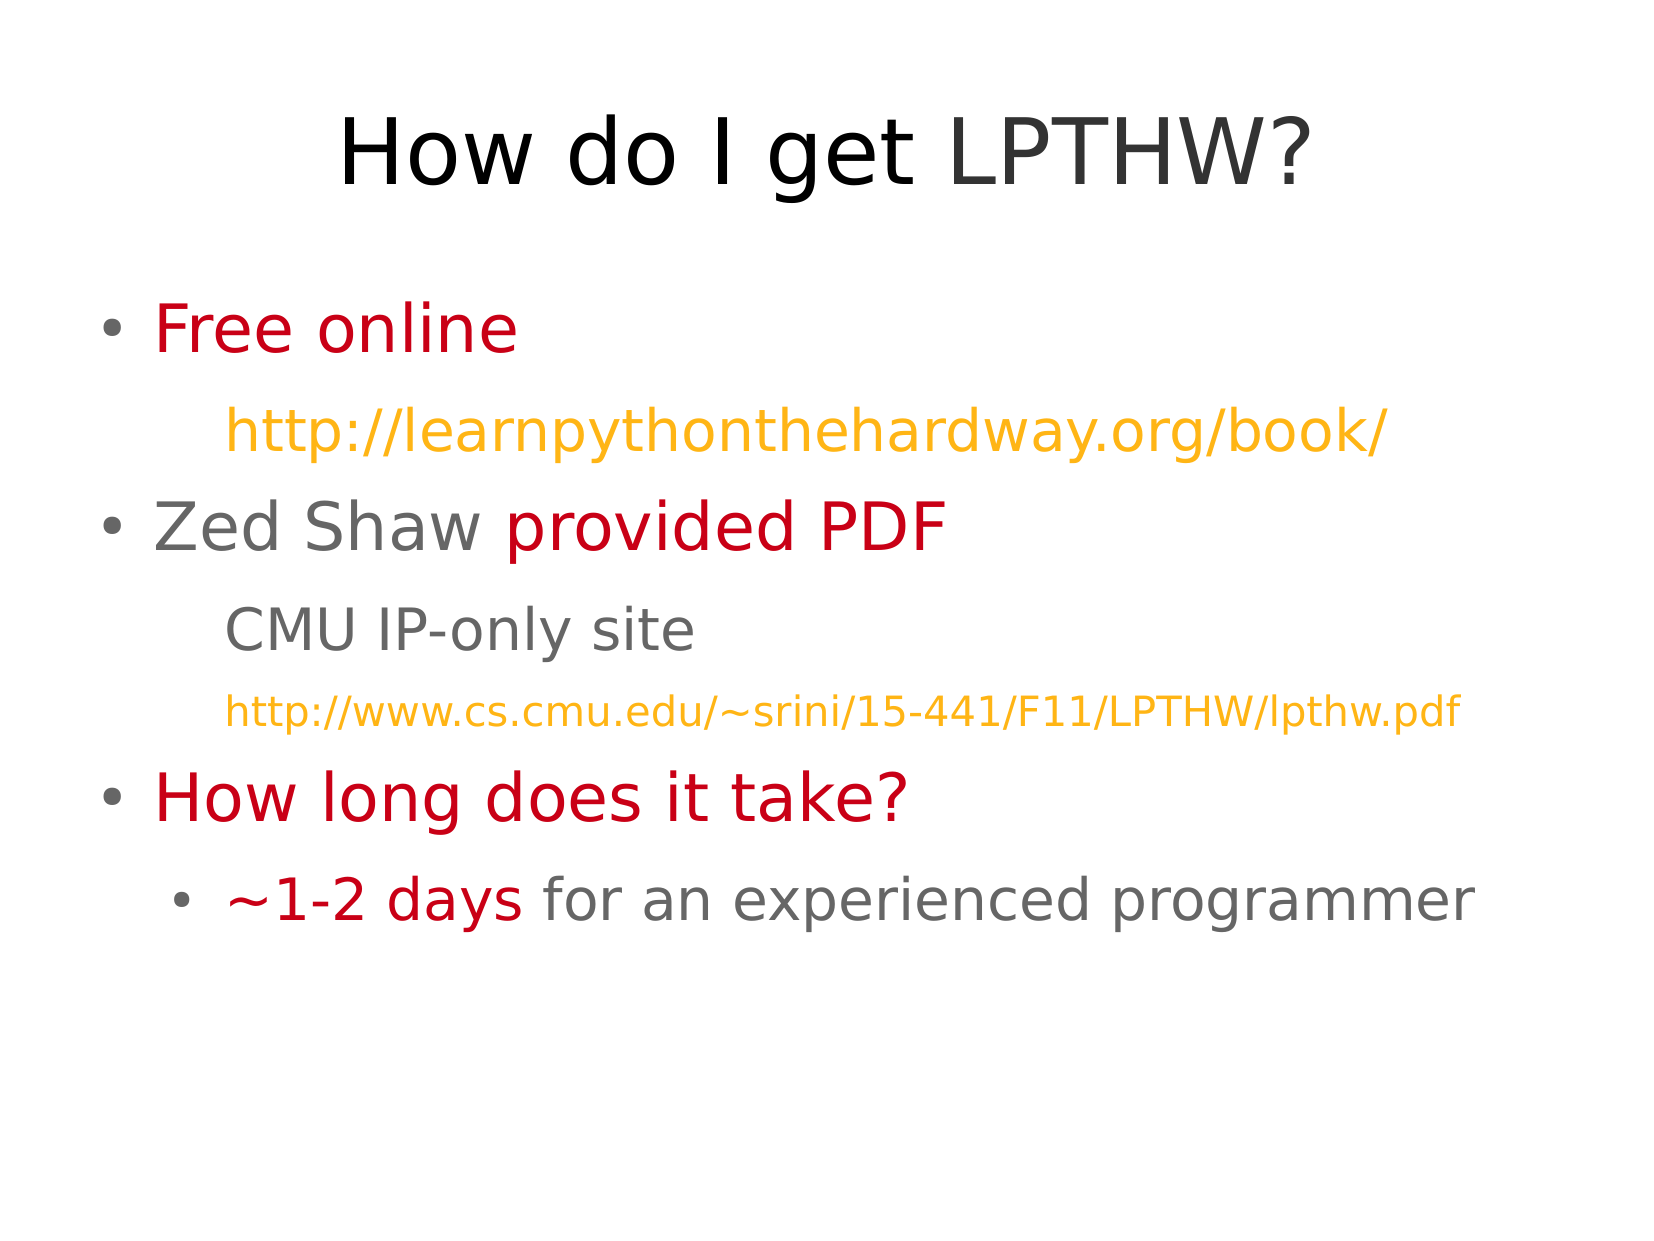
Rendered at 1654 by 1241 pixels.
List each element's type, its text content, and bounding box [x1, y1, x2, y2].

list Free online http://learnpythonthehardway.org/book/ Zed Shaw provided PDF CMU IP-only site http://www.cs.cmu.edu/~srini/15-441/F11/LPTHW/lpthw.pdf How long does it take? ~1-2 days for an experienced programmer [82, 290, 1571, 1109]
title How do I get LPTHW? [82, 56, 1571, 250]
